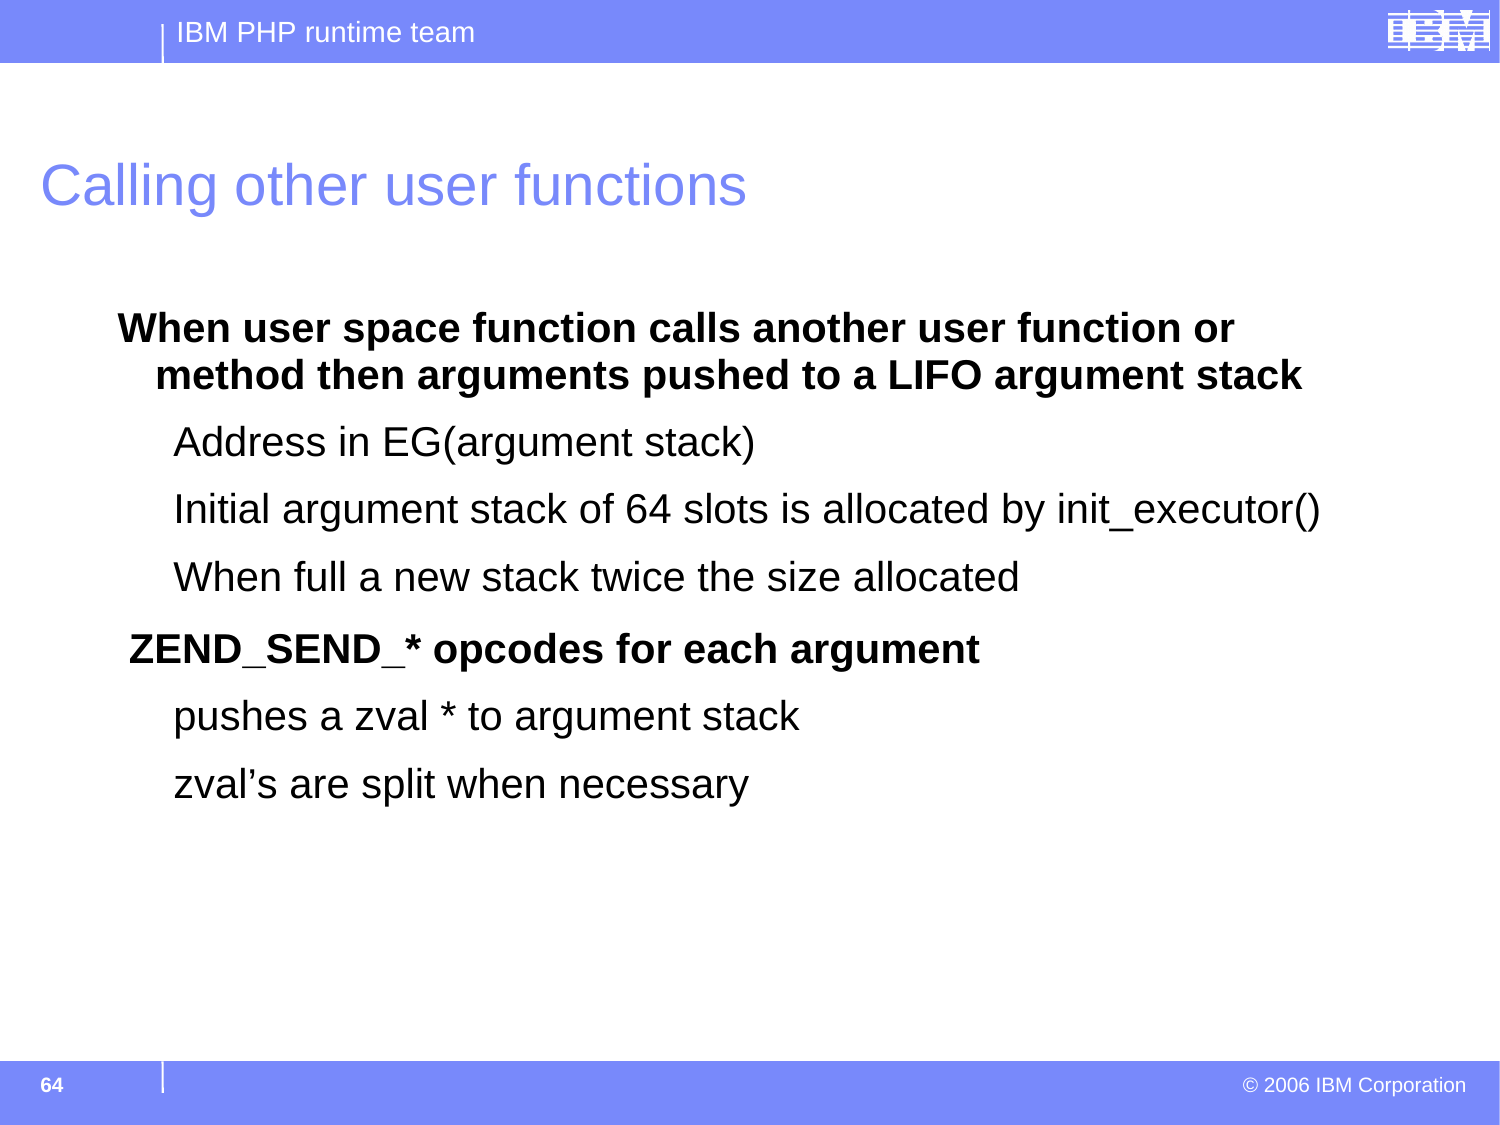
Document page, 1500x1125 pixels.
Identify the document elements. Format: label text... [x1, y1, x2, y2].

text_box When user space function calls another user function or method then arguments pushed to a LIFO argument stack Address in EG(argument stack)‏ Initial argument stack of 64 slots is allocated by init_executor() When full a new stack twice the size allocated ZEND_SEND_* opcodes for each argument pushes a zval * to argument stack zval’s are split when necessary [102, 297, 1378, 938]
title Calling other user functions [25, 123, 1378, 225]
